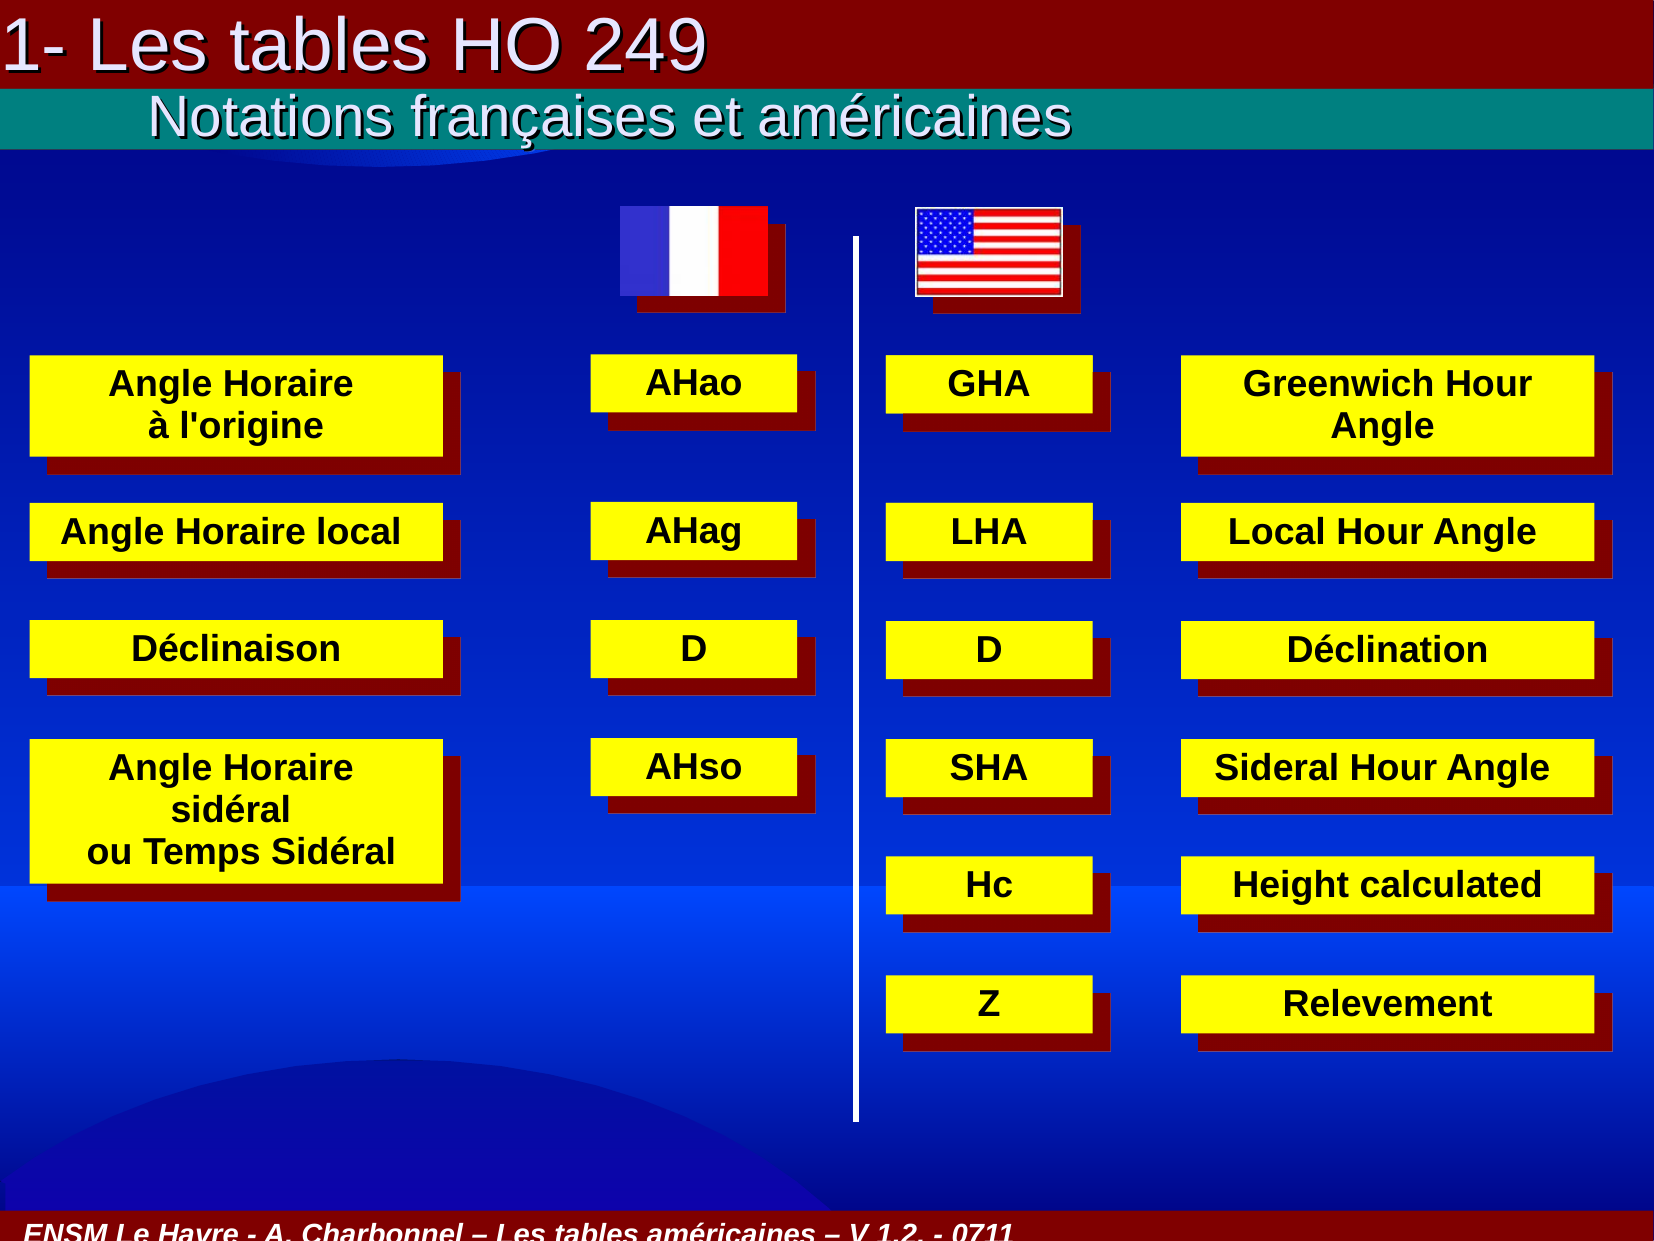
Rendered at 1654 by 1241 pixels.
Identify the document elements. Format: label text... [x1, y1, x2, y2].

text_box Angle Horaire local [29, 502, 443, 562]
text_box AHag [590, 501, 798, 561]
text_box Relevement [1181, 975, 1595, 1034]
text_box D [885, 621, 1093, 680]
picture [915, 207, 1063, 297]
title Notations françaises et américaines [0, 89, 1654, 150]
text_box Z [885, 975, 1093, 1034]
text_box AHao [590, 354, 798, 413]
text_box AHso [590, 738, 798, 797]
text_box Greenwich Hour Angle [1181, 355, 1595, 457]
text_box D [590, 620, 798, 679]
text_box SHA [885, 739, 1093, 798]
text_box Hc [885, 856, 1093, 915]
text_box Local Hour Angle [1181, 502, 1595, 562]
text_box ENSM Le Havre - A. Charbonnel – Les tables américaines – V 1.2. - 0711 [0, 1210, 1654, 1241]
text_box Sideral Hour Angle [1181, 739, 1595, 798]
picture [620, 206, 768, 296]
text_box Angle Horaire à l'origine [29, 355, 443, 457]
text_box Déclinaison [29, 620, 443, 679]
text_box Angle Horaire sidéral ou Temps Sidéral [29, 739, 443, 884]
title 1- Les tables HO 249 [0, 0, 1654, 89]
text_box Déclination [1181, 621, 1595, 680]
text_box LHA [885, 502, 1093, 562]
text_box Height calculated [1181, 856, 1595, 915]
text_box GHA [885, 355, 1093, 414]
